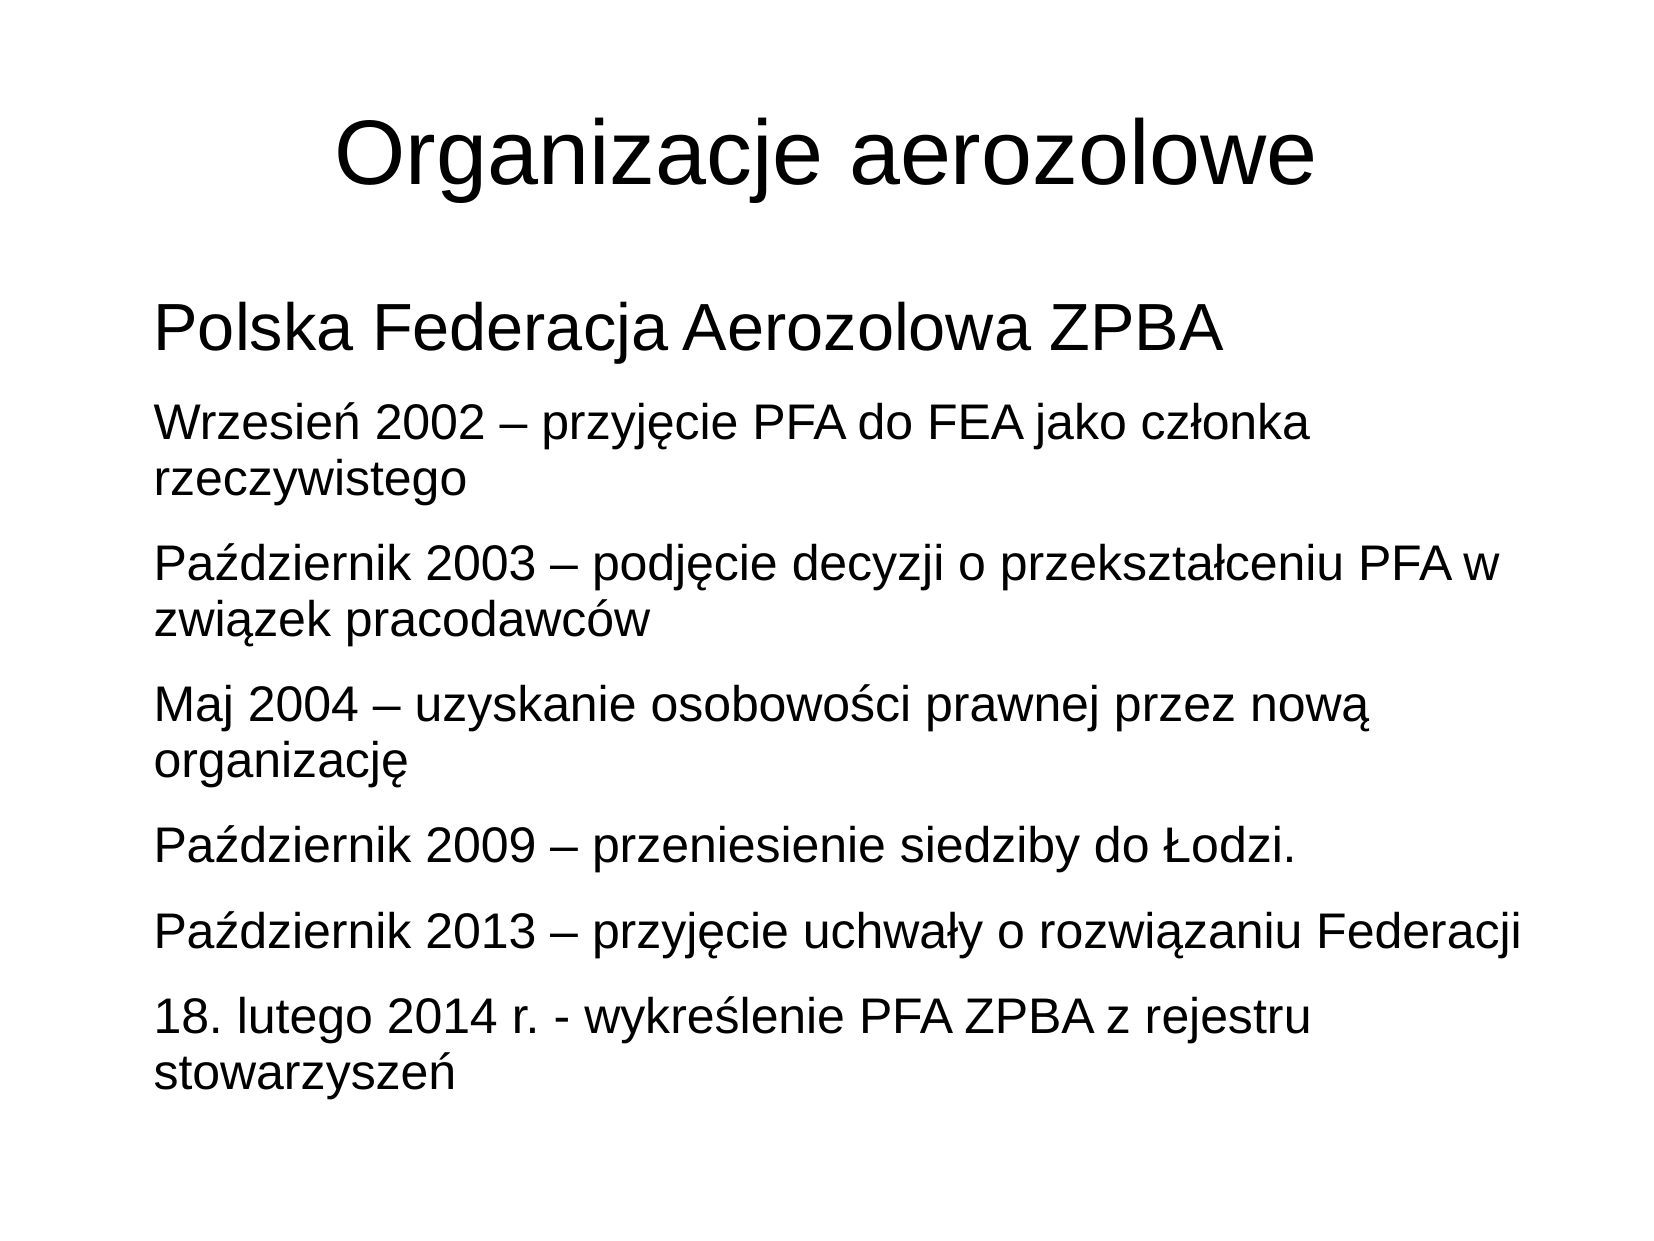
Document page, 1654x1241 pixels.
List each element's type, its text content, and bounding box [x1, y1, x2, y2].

title Organizacje aerozolowe [82, 49, 1571, 257]
list Polska Federacja Aerozolowa ZPBA Wrzesień 2002 – przyjęcie PFA do FEA jako członka rzeczywistego Październik 2003 – podjęcie decyzji o przekształceniu PFA w związek pracodawców Maj 2004 – uzyskanie osobowości prawnej przez nową organizację Październik 2009 – przeniesienie siedziby do Łodzi. Październik 2013 – przyjęcie uchwały o rozwiązaniu Federacji 18. lutego 2014 r. - wykreślenie PFA ZPBA z rejestru stowarzyszeń [82, 290, 1571, 1100]
